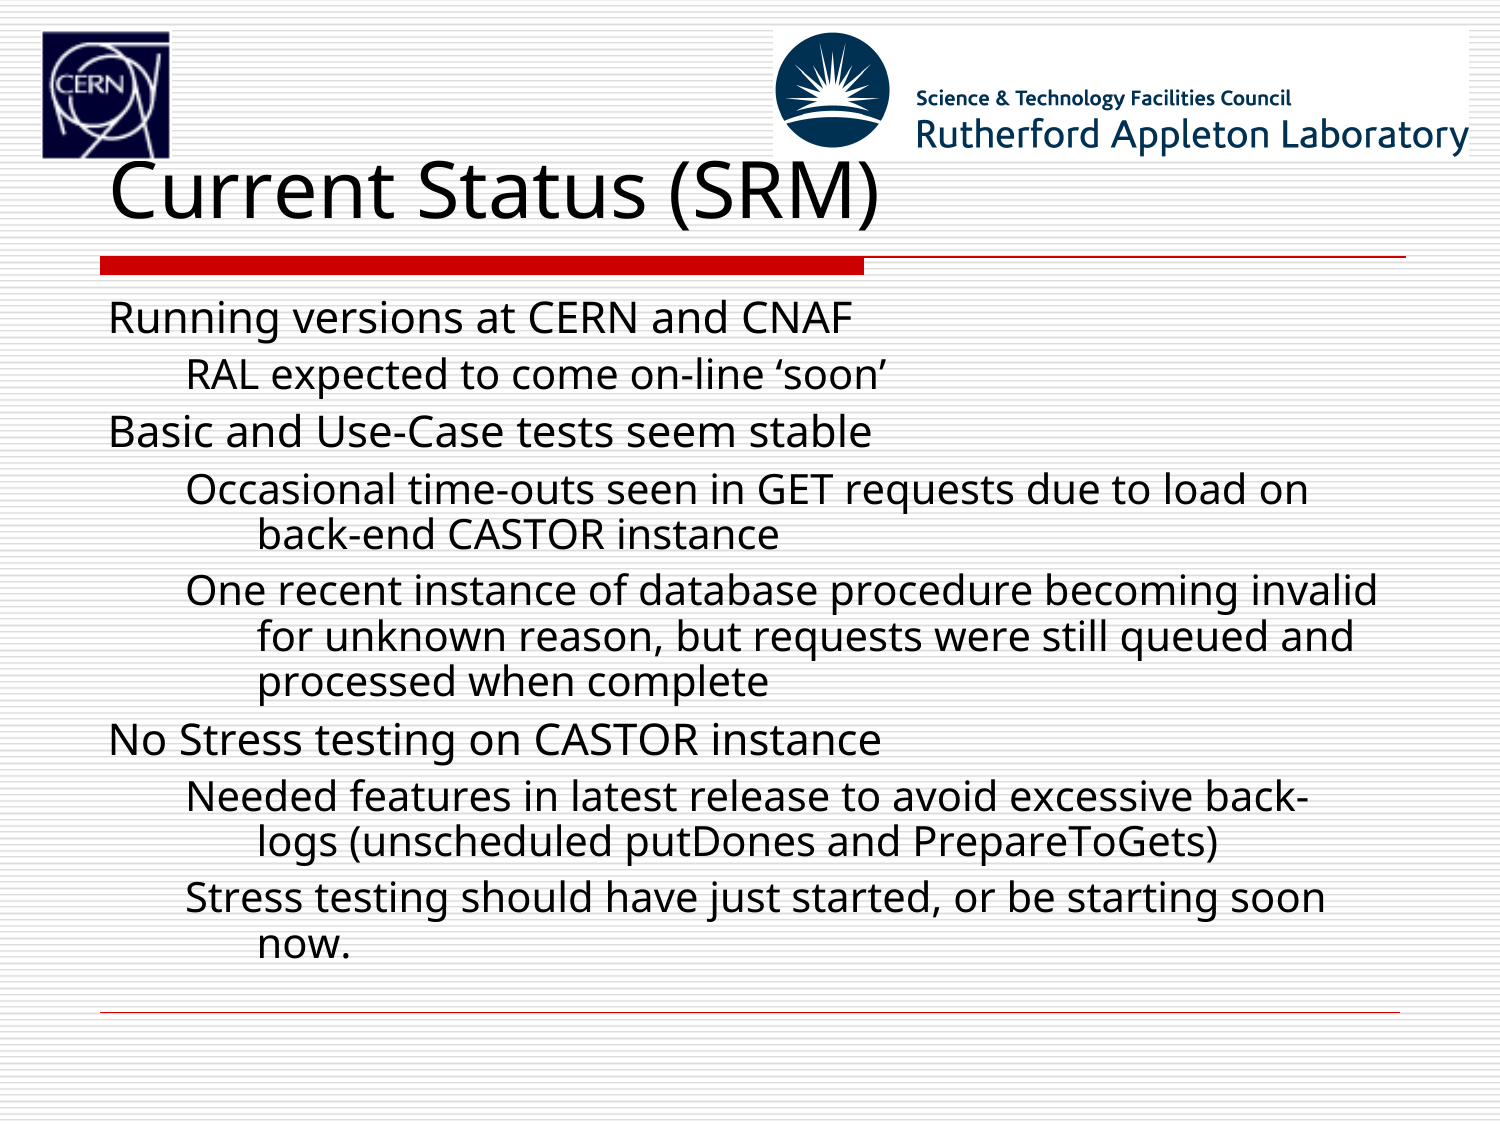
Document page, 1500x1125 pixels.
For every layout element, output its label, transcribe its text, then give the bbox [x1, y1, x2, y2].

list Running versions at CERN and CNAF RAL expected to come on-line ‘soon’ Basic and Use-Case tests seem stable Occasional time-outs seen in GET requests due to load on back-end CASTOR instance One recent instance of database procedure becoming invalid for unknown reason, but requests were still queued and processed when complete No Stress testing on CASTOR instance Needed features in latest release to avoid excessive back-logs (unscheduled putDones and PrepareToGets) Stress testing should have just started, or be starting soon now. [92, 287, 1406, 988]
title Current Status (SRM) [94, 49, 1407, 250]
picture [0, 0, 1500, 1125]
